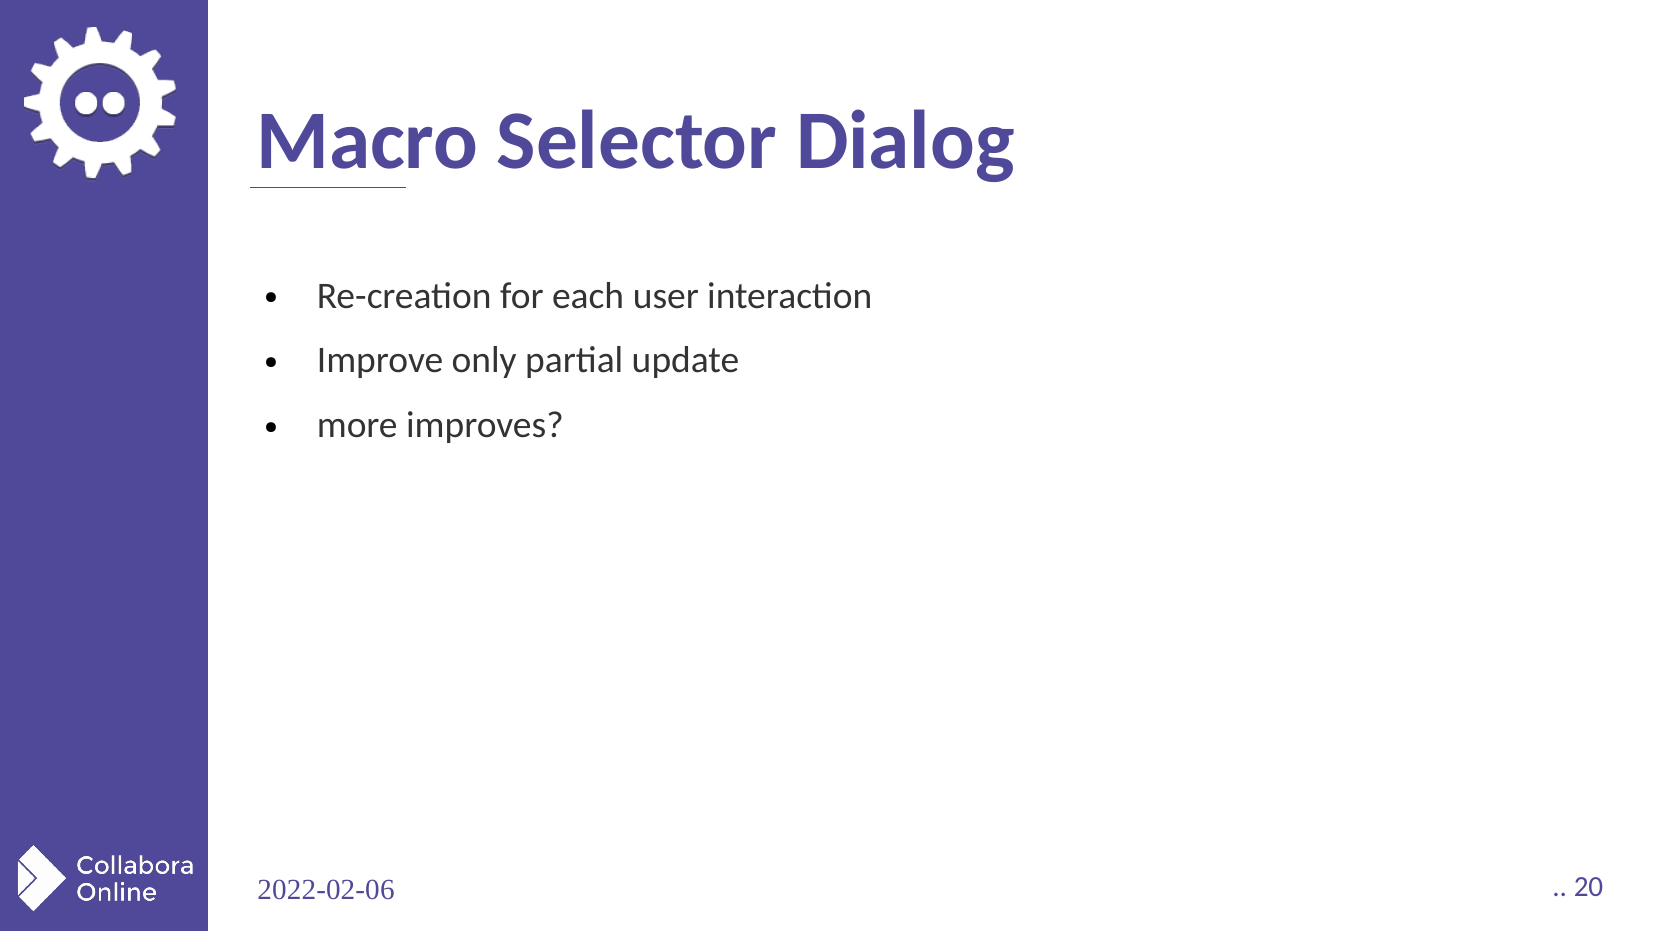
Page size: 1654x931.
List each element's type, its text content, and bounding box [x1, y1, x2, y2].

list Re-creation for each user interaction Improve only partial update more improves? [246, 210, 916, 832]
picture [13, 840, 197, 916]
picture [24, 27, 181, 182]
title Macro Selector Dialog [256, 57, 1654, 189]
